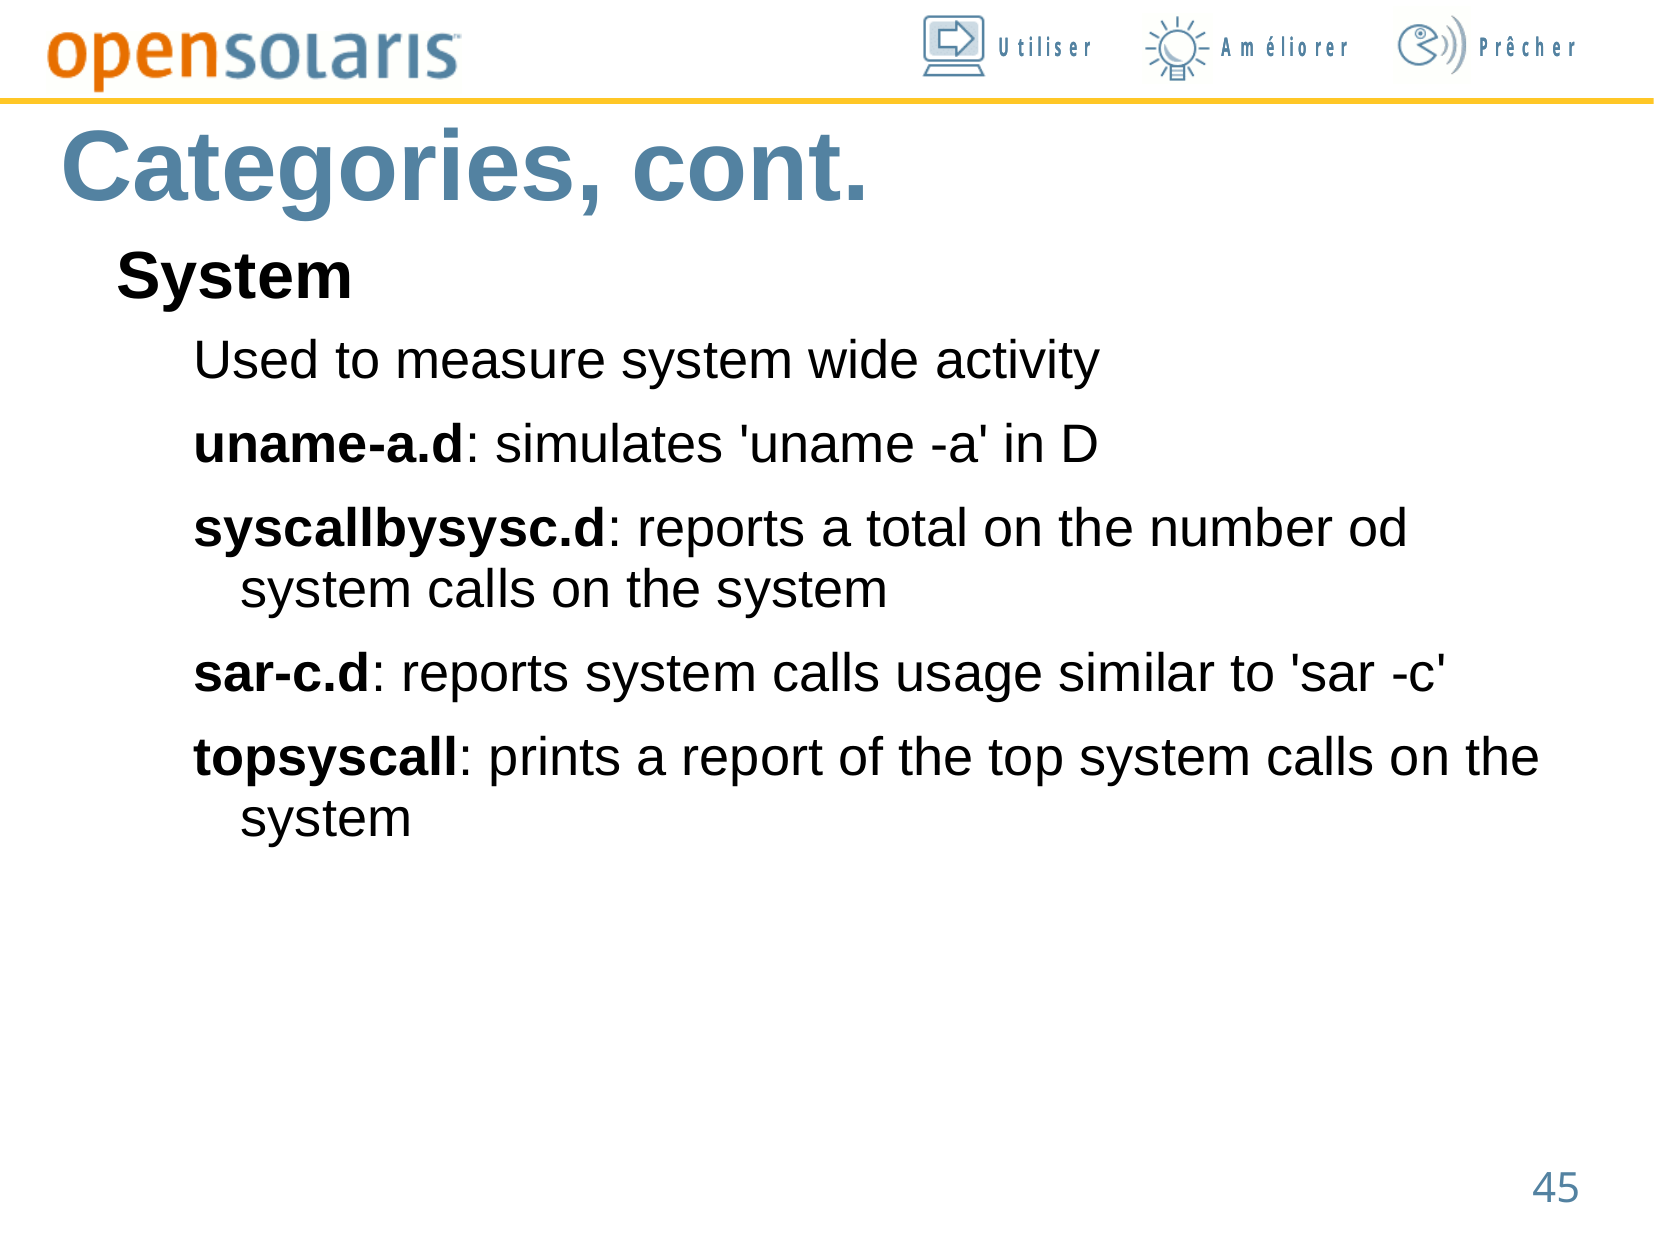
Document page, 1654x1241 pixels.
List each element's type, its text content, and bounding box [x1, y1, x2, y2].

picture [46, 31, 462, 94]
title Categories, cont. [60, 109, 1534, 222]
list System Used to measure system wide activity uname-a.d: simulates 'uname -a' in D syscallbysysc.d: reports a total on the number od system calls on the system sar-c.d: reports system calls usage similar to 'sar -c' topsyscall: prints a report of the top system calls on the system [98, 237, 1556, 1211]
